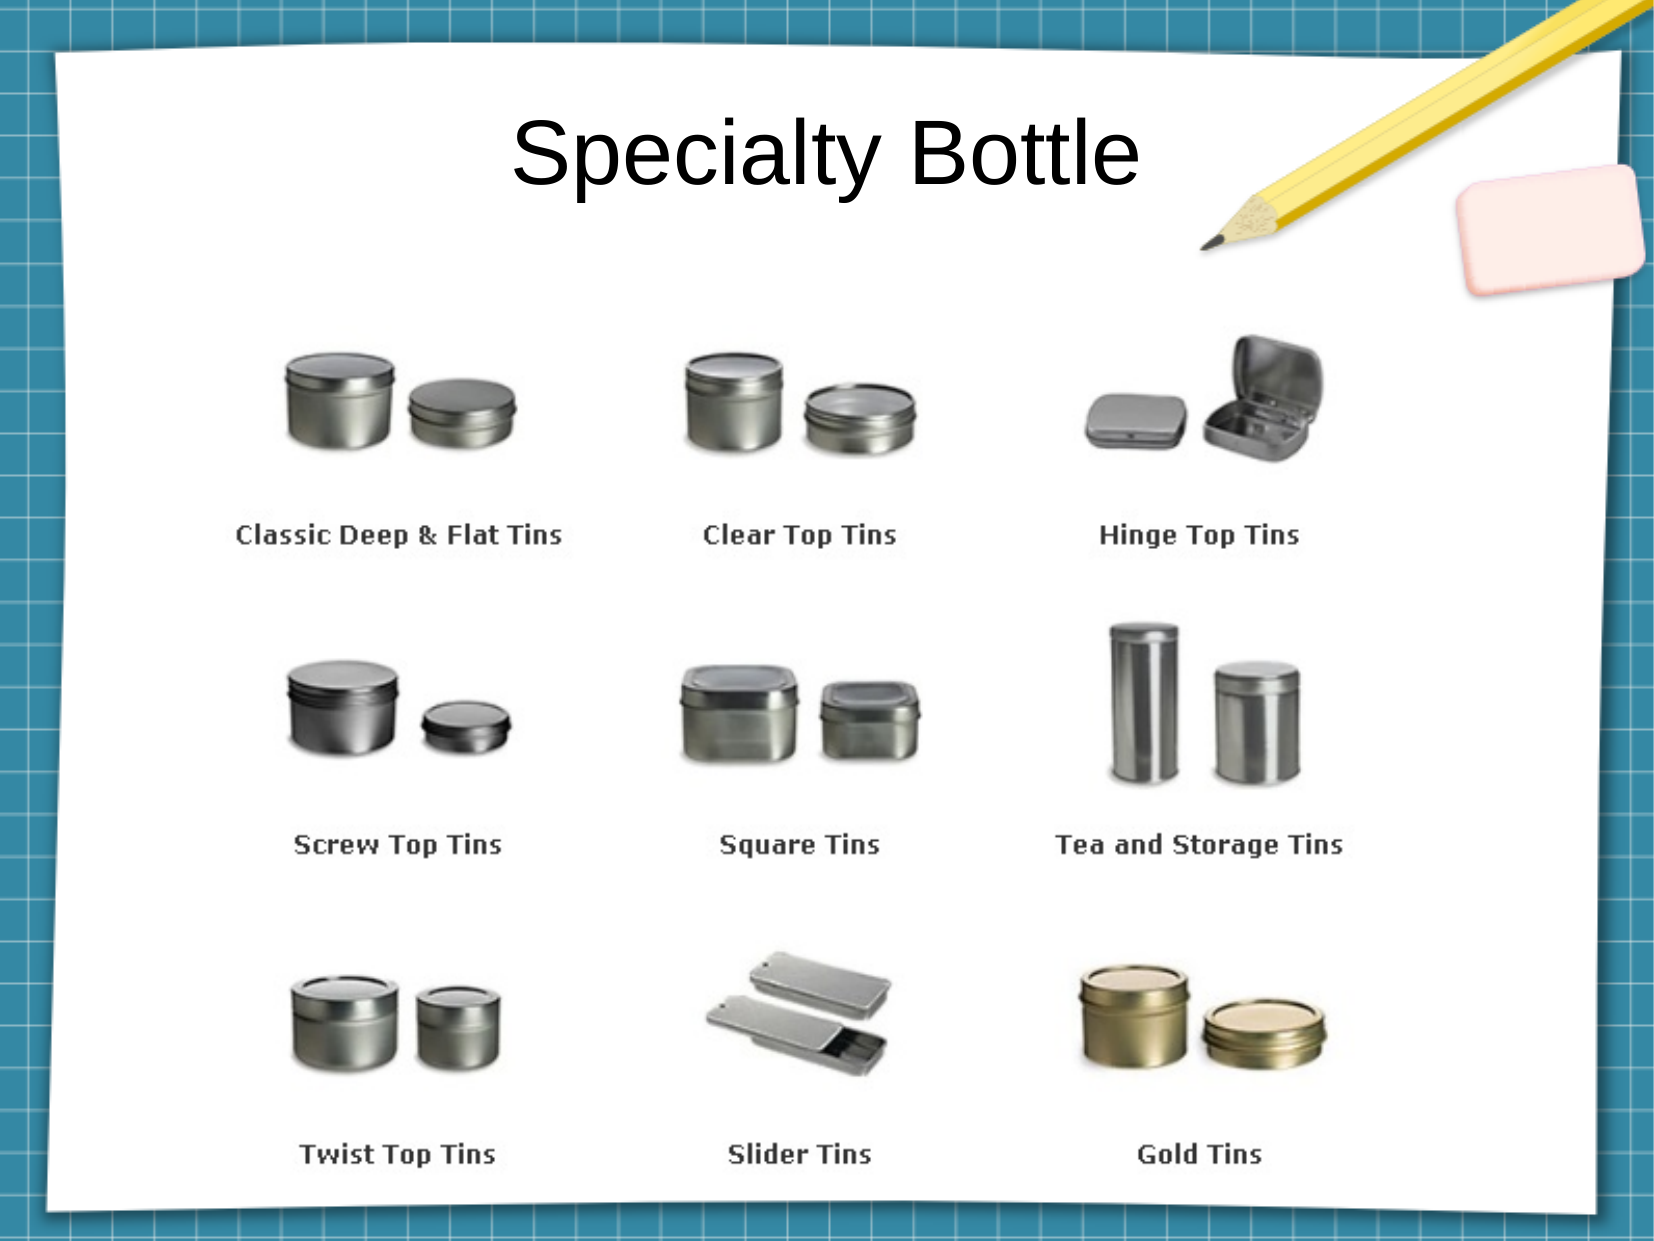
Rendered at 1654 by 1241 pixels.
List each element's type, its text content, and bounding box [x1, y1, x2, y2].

picture [0, 0, 1654, 1241]
title Specialty Bottle [82, 49, 1571, 257]
